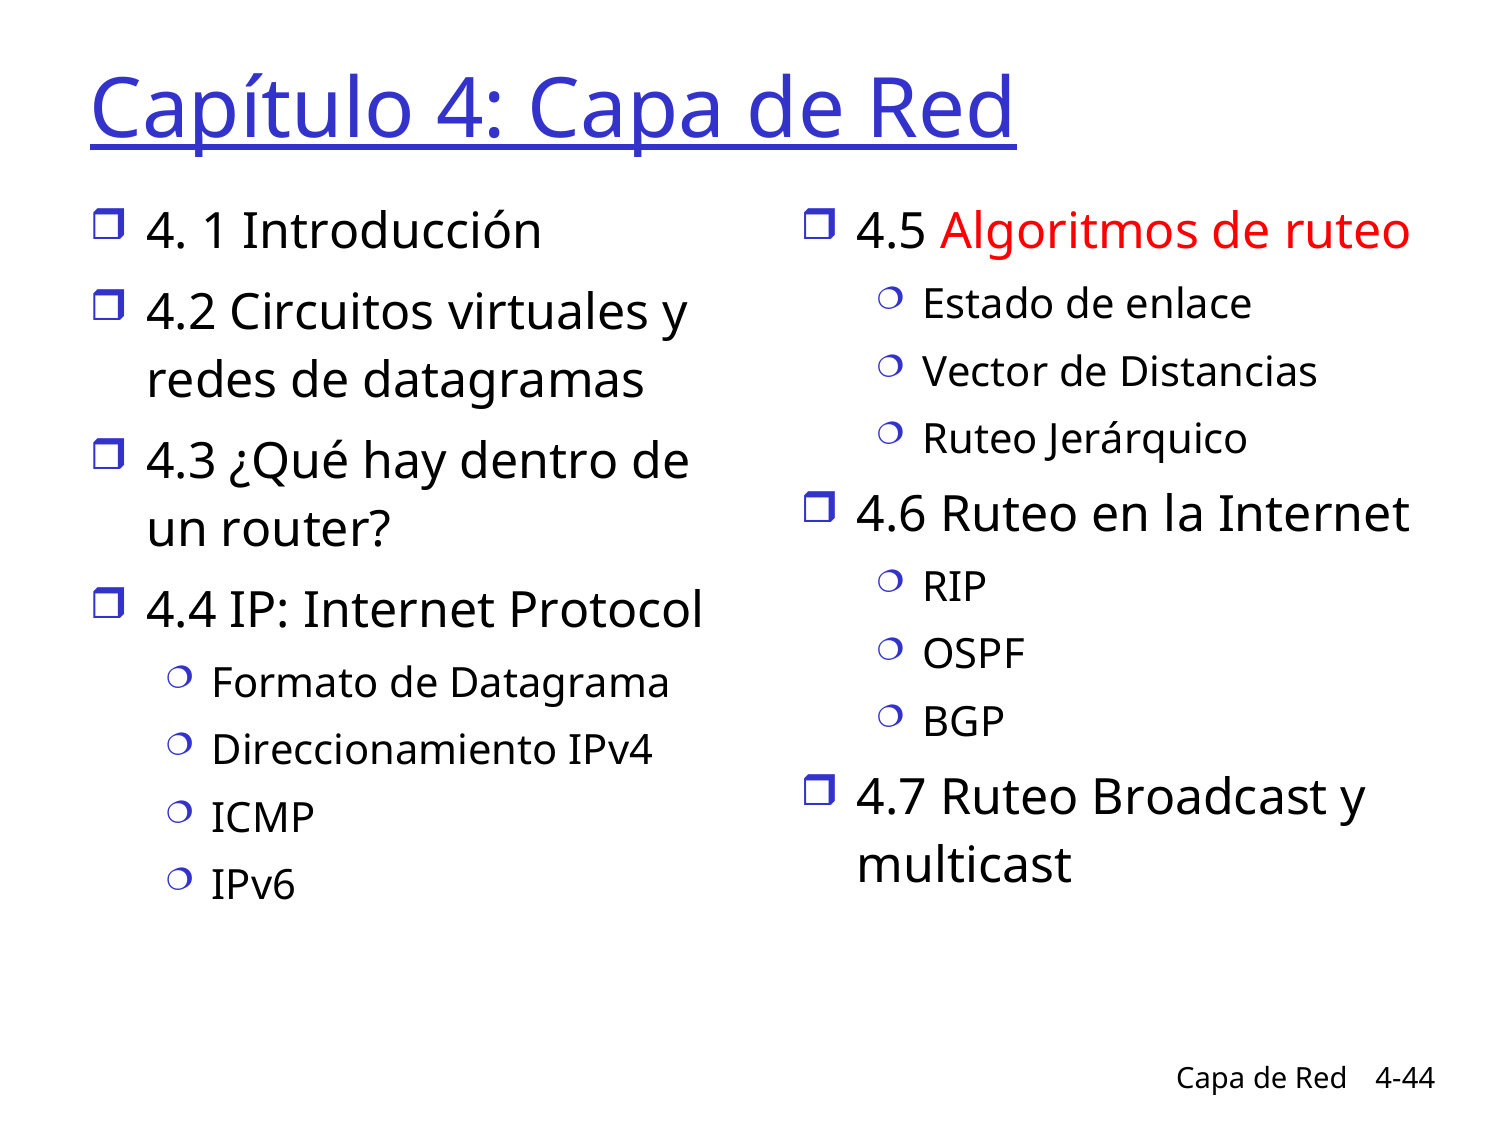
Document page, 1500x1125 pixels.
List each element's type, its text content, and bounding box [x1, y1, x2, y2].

title Capítulo 4: Capa de Red [75, 15, 1463, 196]
list 4. 1 Introducción 4.2 Circuitos virtuales y redes de datagramas 4.3 ¿Qué hay dentro de un router? 4.4 IP: Internet Protocol Formato de Datagrama Direccionamiento IPv4 ICMP IPv6 [75, 187, 753, 1044]
list 4.5 Algoritmos de ruteo Estado de enlace Vector de Distancias Ruteo Jerárquico 4.6 Ruteo en la Internet RIP OSPF BGP 4.7 Ruteo Broadcast y multicast [785, 187, 1464, 1044]
